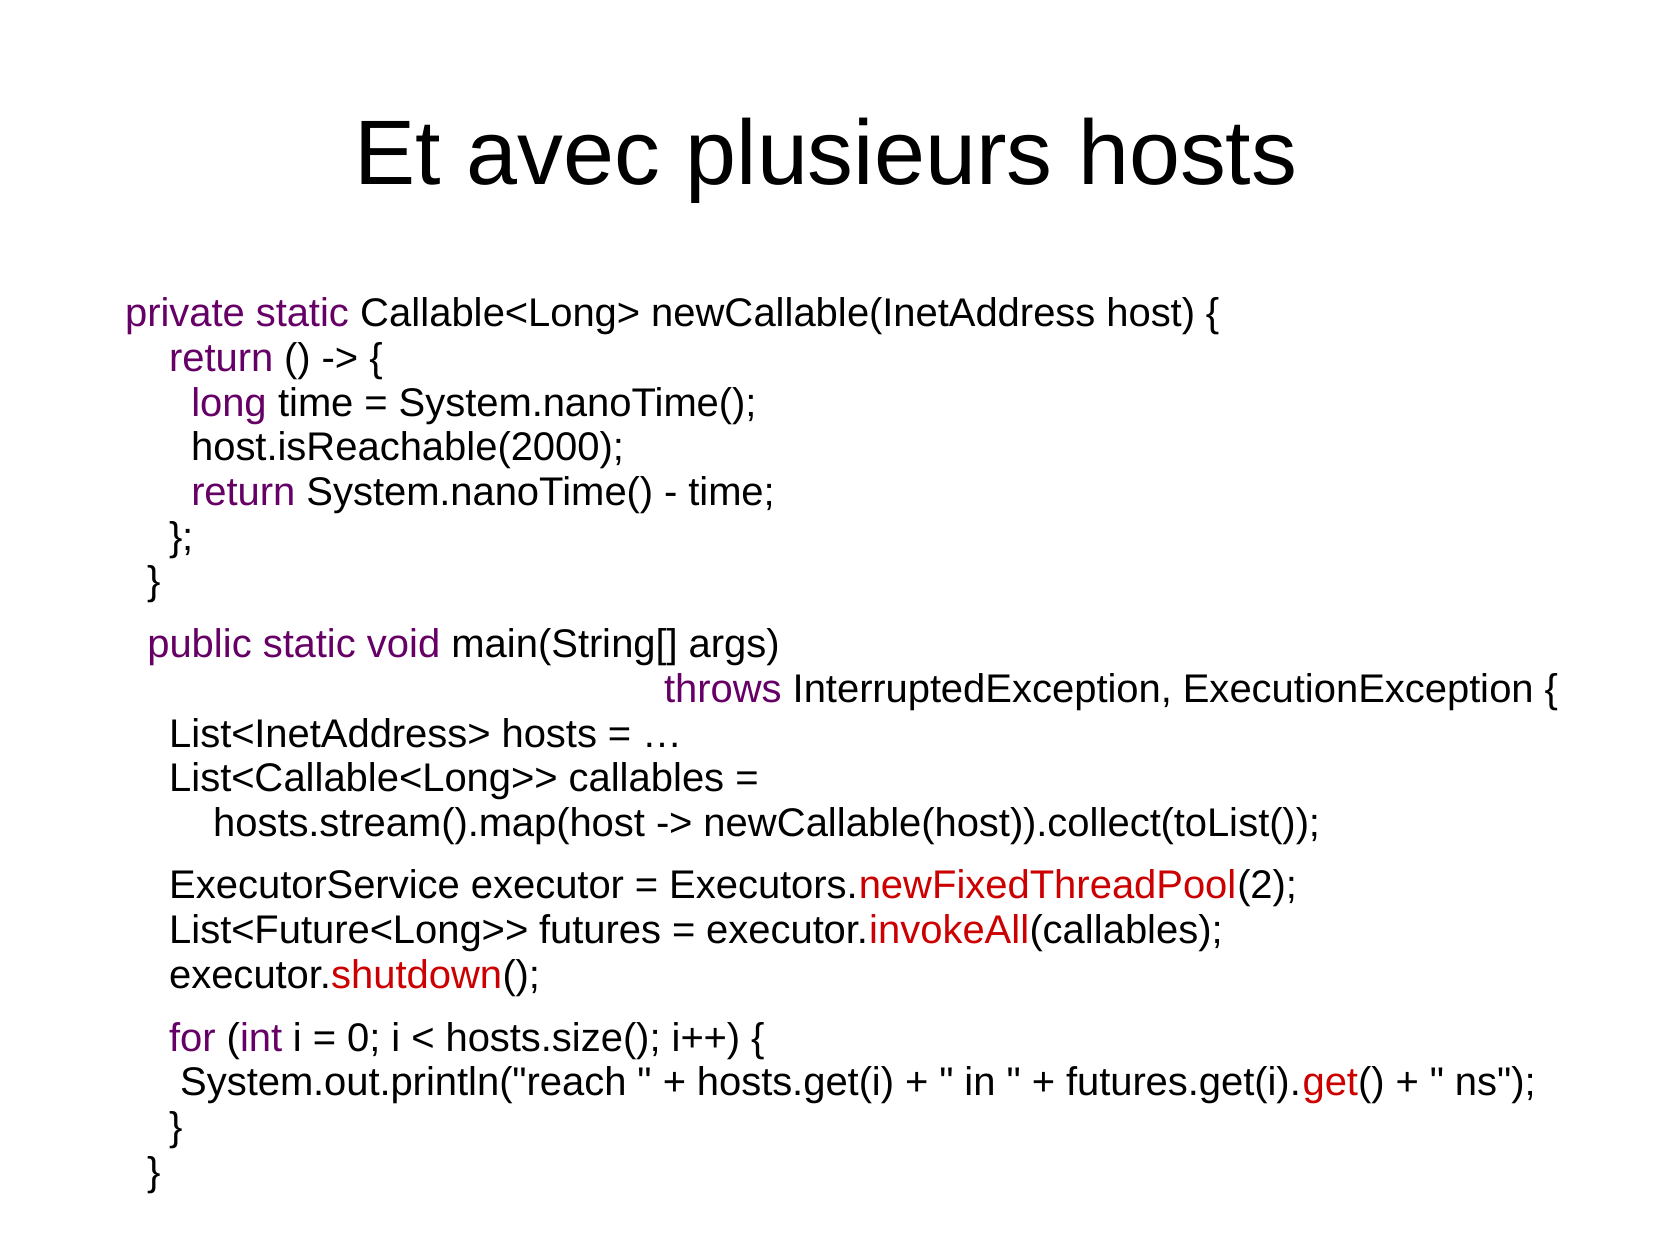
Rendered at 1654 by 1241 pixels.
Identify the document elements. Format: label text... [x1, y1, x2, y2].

title Et avec plusieurs hosts [82, 49, 1571, 257]
list private static Callable<Long> newCallable(InetAddress host) { return () -> { long time = System.nanoTime(); host.isReachable(2000); return System.nanoTime() - time; }; } public static void main(String[] args) throws InterruptedException, ExecutionException { List<InetAddress> hosts = … List<Callable<Long>> callables = hosts.stream().map(host -> newCallable(host)).collect(toList()); ExecutorService executor = Executors.newFixedThreadPool(2); List<Future<Long>> futures = executor.invokeAll(callables); executor.shutdown(); for (int i = 0; i < hosts.size(); i++) { System.out.println("reach " + hosts.get(i) + " in " + futures.get(i).get() + " ns"); } } [82, 290, 1571, 1241]
